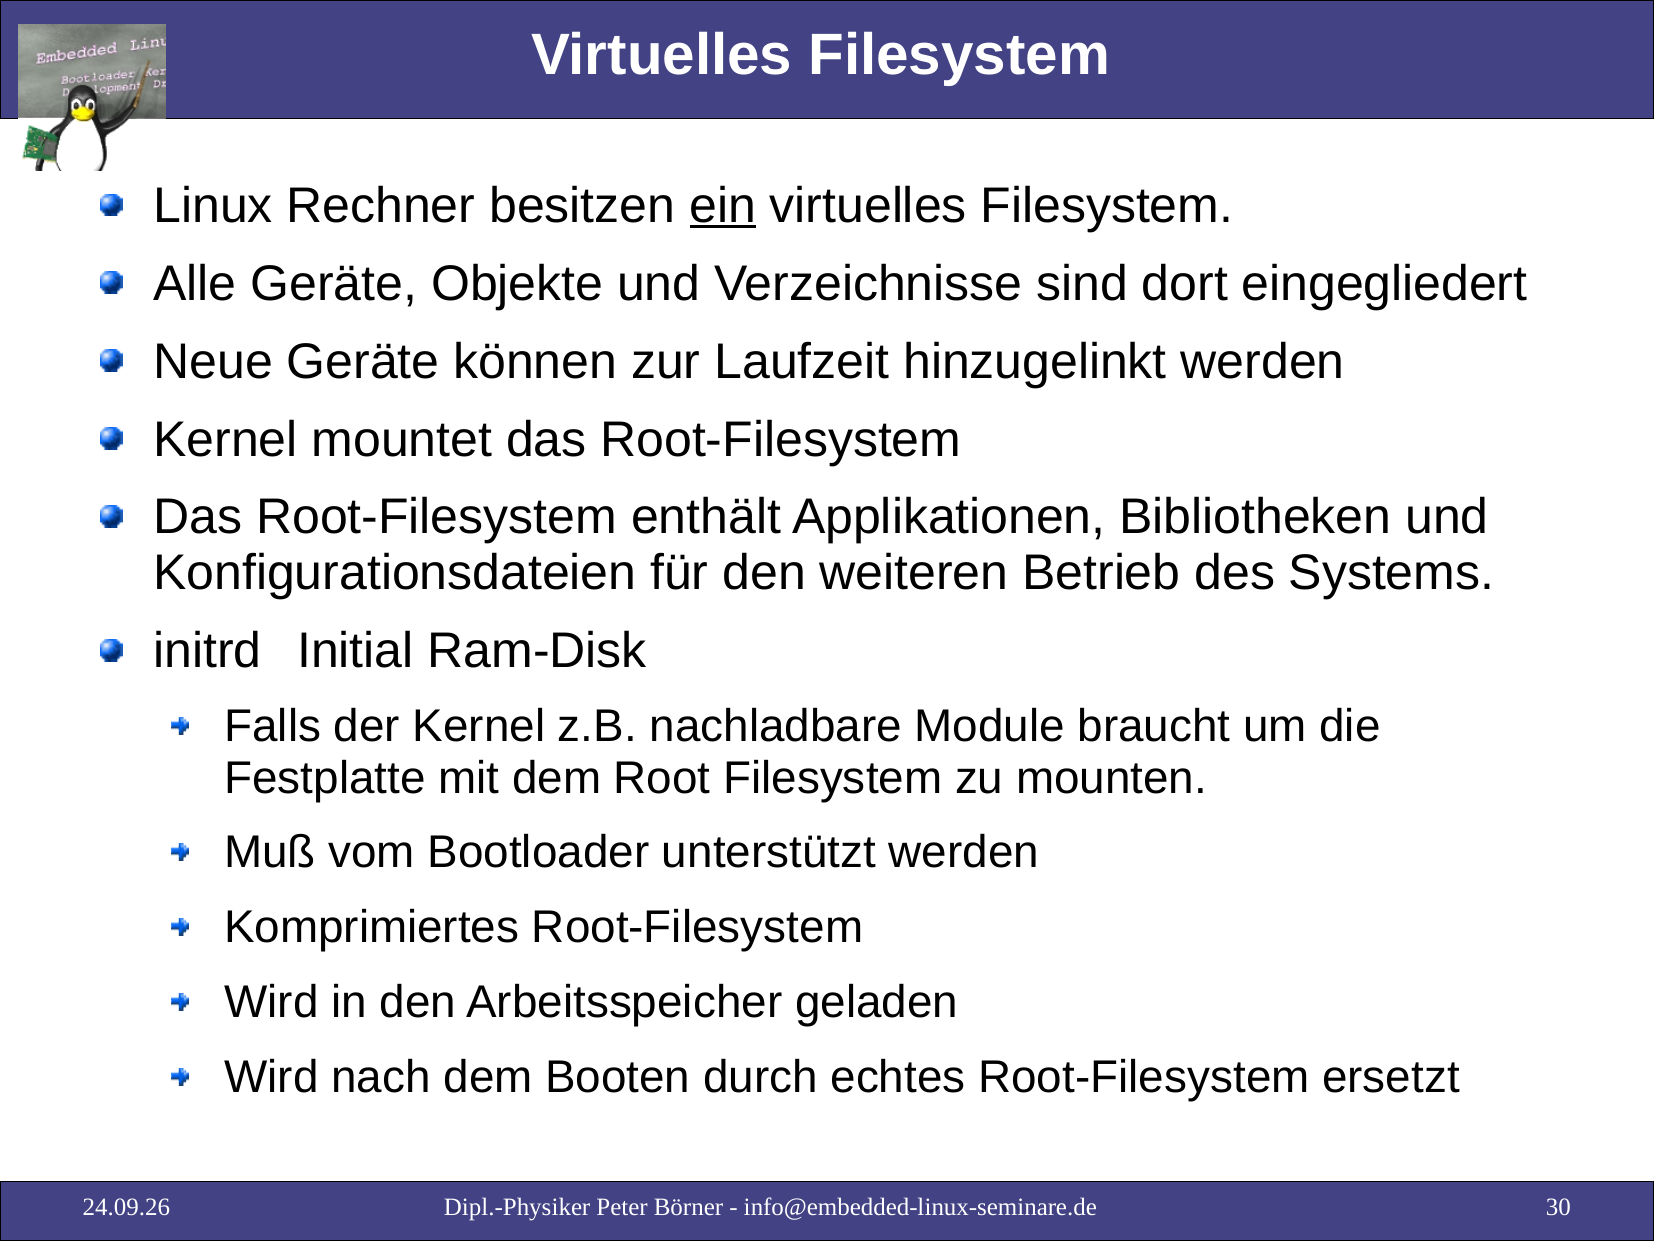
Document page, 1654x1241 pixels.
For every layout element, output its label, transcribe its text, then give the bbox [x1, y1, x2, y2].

picture [18, 24, 166, 171]
list Linux Rechner besitzen ein virtuelles Filesystem. Alle Geräte, Objekte und Verzeichnisse sind dort eingegliedert Neue Geräte können zur Laufzeit hinzugelinkt werden Kernel mountet das Root-Filesystem Das Root-Filesystem enthält Applikationen, Bibliotheken und Konfigurationsdateien für den weiteren Betrieb des Systems. initrd Initial Ram-Disk Falls der Kernel z.B. nachladbare Module braucht um die Festplatte mit dem Root Filesystem zu mounten. Muß vom Bootloader unterstützt werden Komprimiertes Root-Filesystem Wird in den Arbeitsspeicher geladen Wird nach dem Booten durch echtes Root-Filesystem ersetzt [82, 177, 1571, 1149]
title Virtuelles Filesystem [76, 19, 1565, 89]
